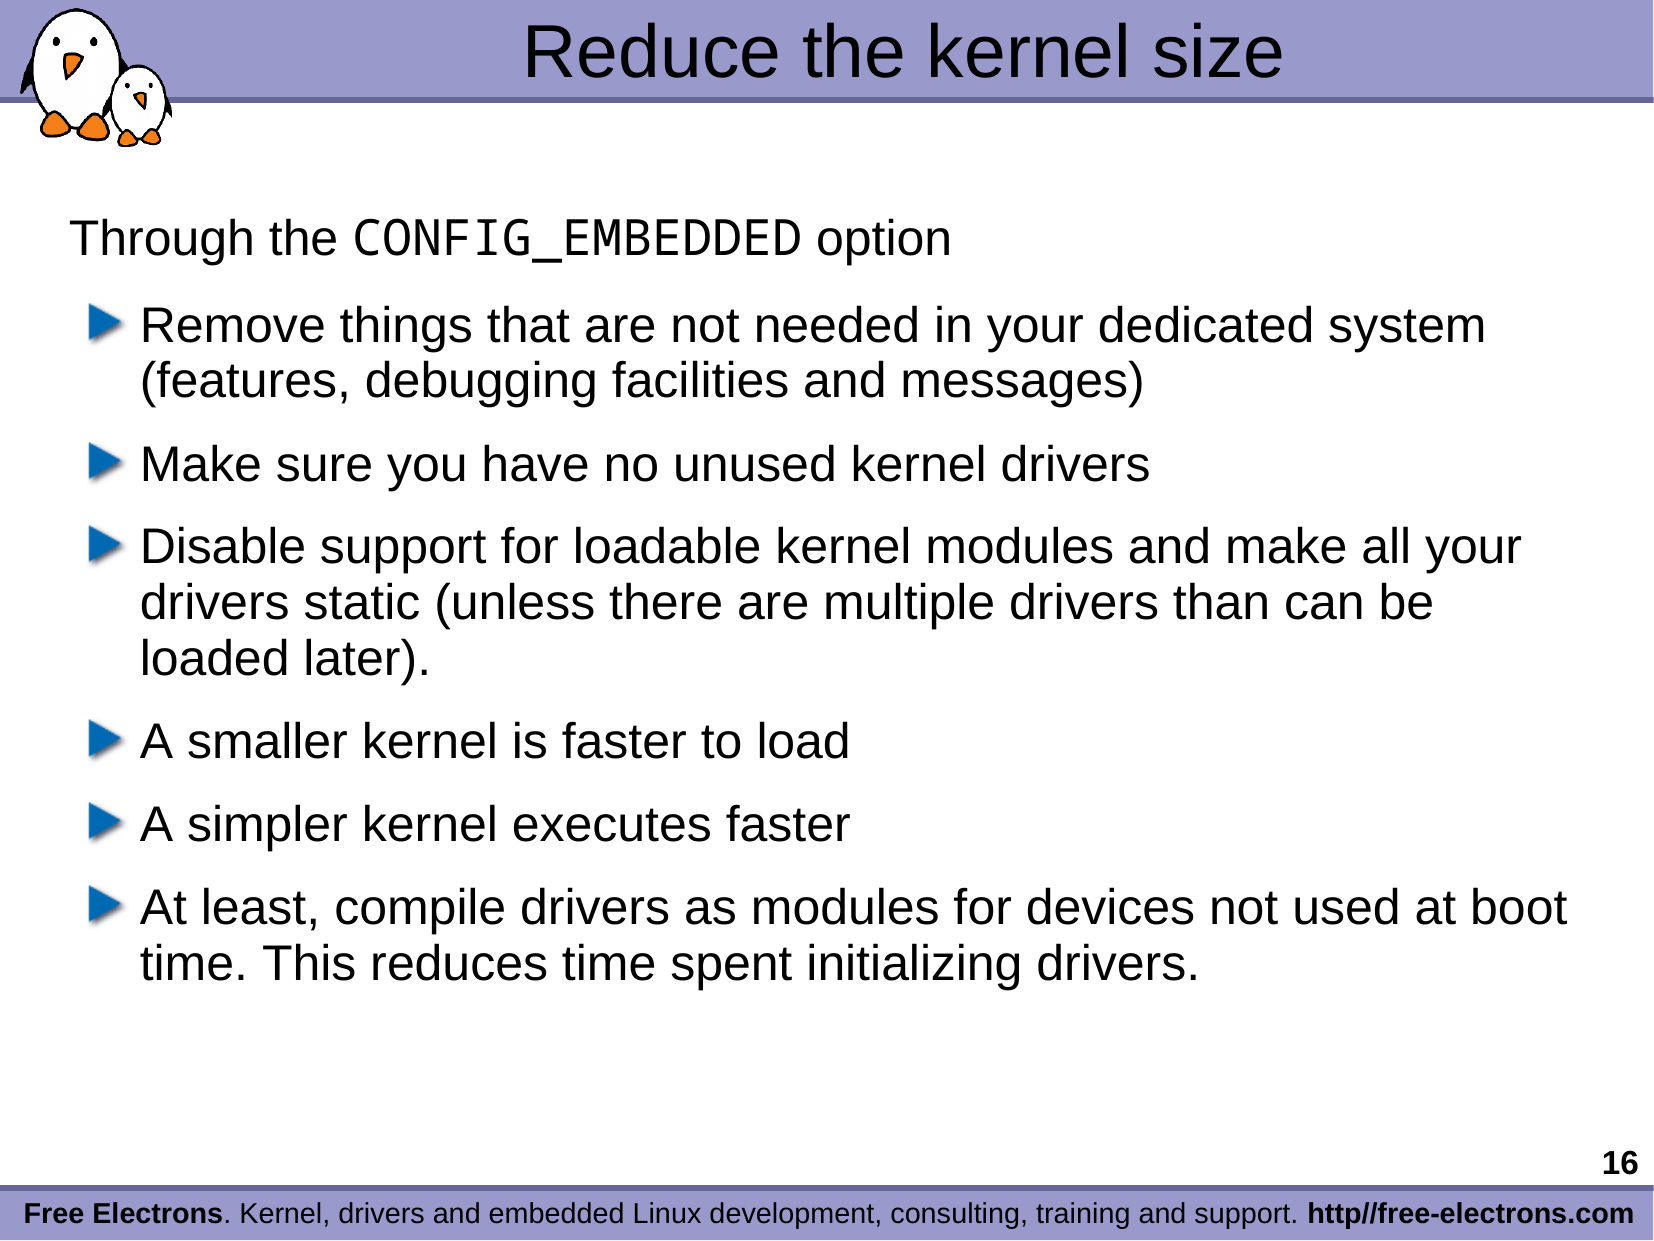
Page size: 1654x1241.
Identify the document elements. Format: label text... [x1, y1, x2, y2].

title Reduce the kernel size [178, 4, 1631, 98]
picture [20, 8, 172, 147]
list Through the CONFIG_EMBEDDED option Remove things that are not needed in your dedicated system (features, debugging facilities and messages) Make sure you have no unused kernel drivers Disable support for loadable kernel modules and make all your drivers static (unless there are multiple drivers than can be loaded later). A smaller kernel is faster to load A simpler kernel executes faster At least, compile drivers as modules for devices not used at boot time. This reduces time spent initializing drivers. [68, 201, 1592, 1118]
